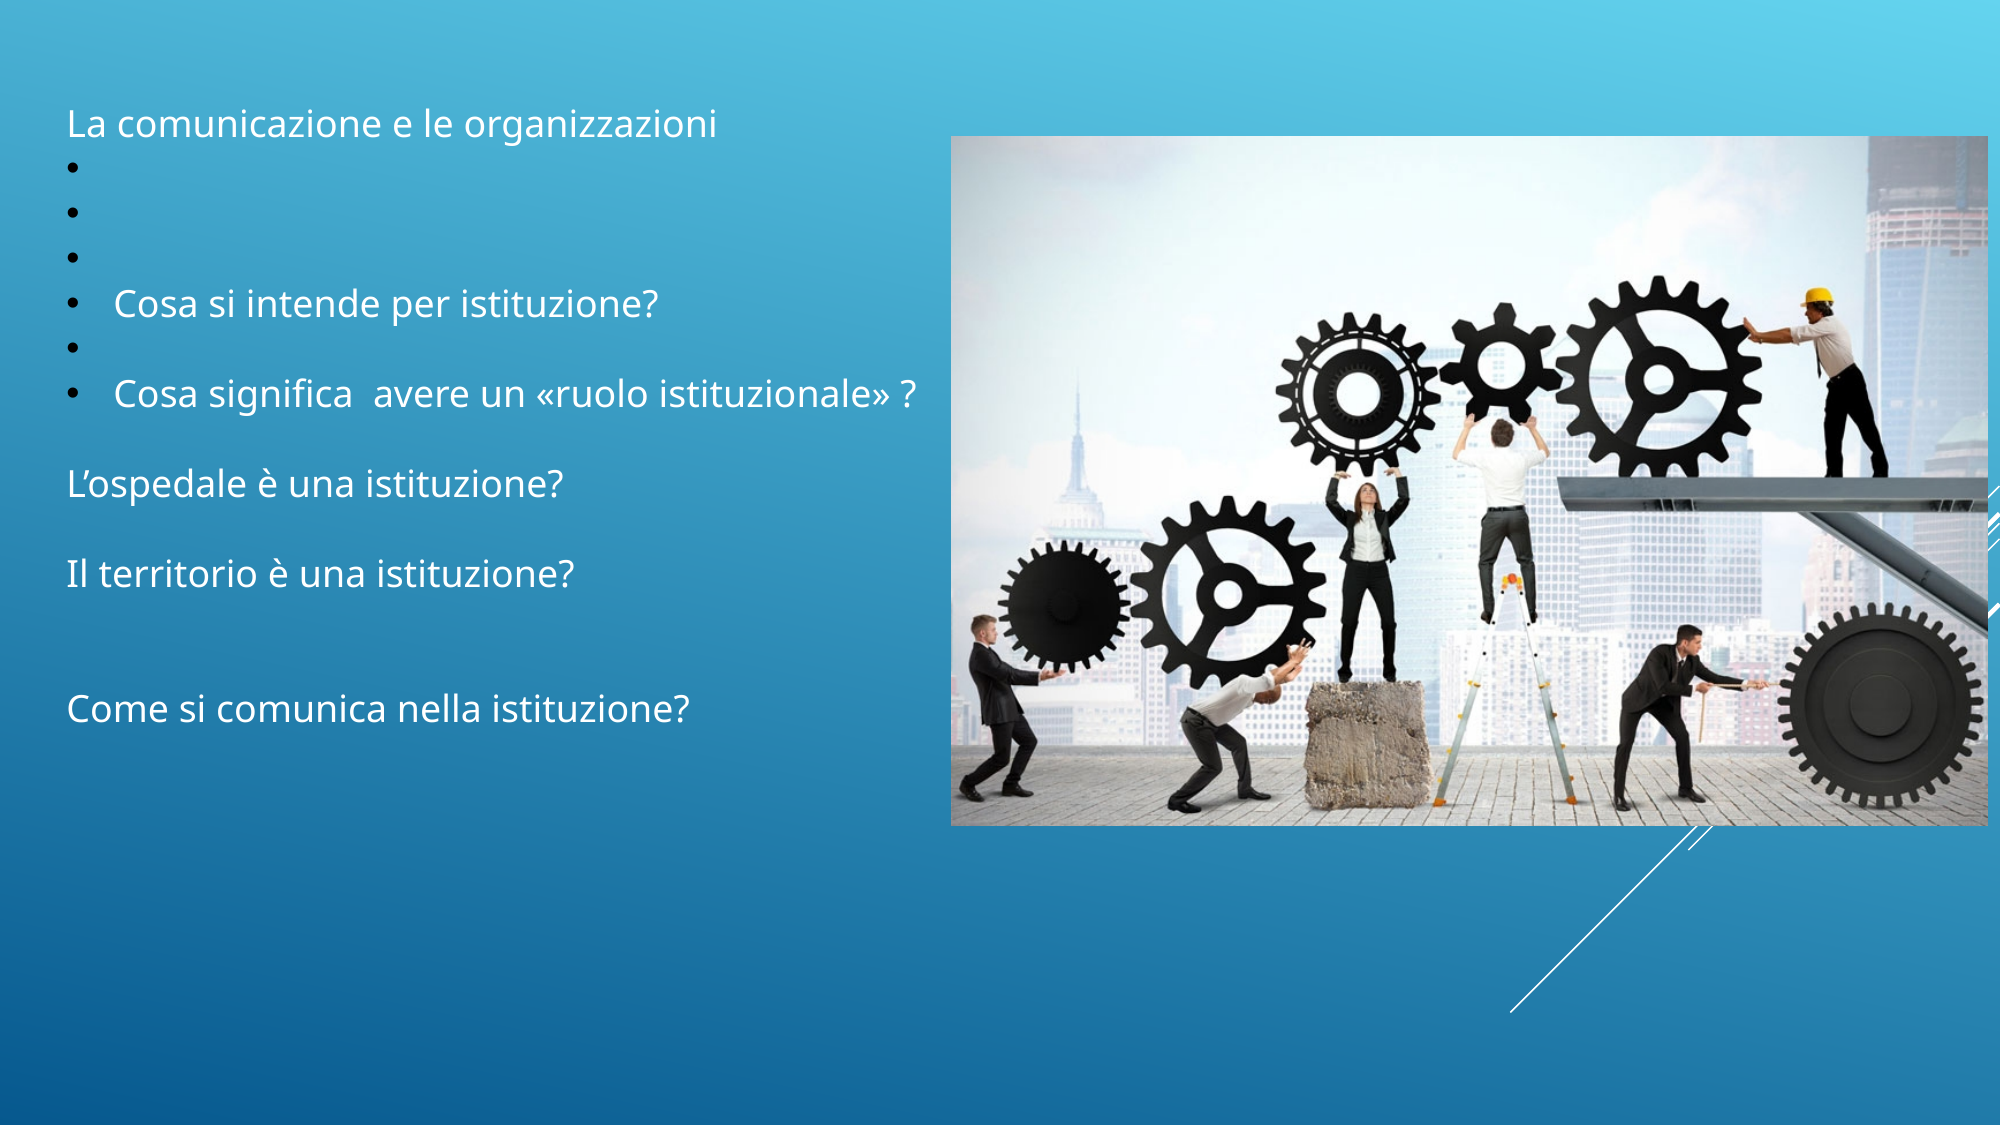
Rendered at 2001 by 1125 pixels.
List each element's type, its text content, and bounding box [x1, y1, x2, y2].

text_box La comunicazione e le organizzazioni Cosa si intende per istituzione? Cosa significa avere un «ruolo istituzionale» ? L’ospedale è una istituzione? Il territorio è una istituzione? Come si comunica nella istituzione? [51, 92, 1485, 744]
picture [951, 136, 1988, 826]
